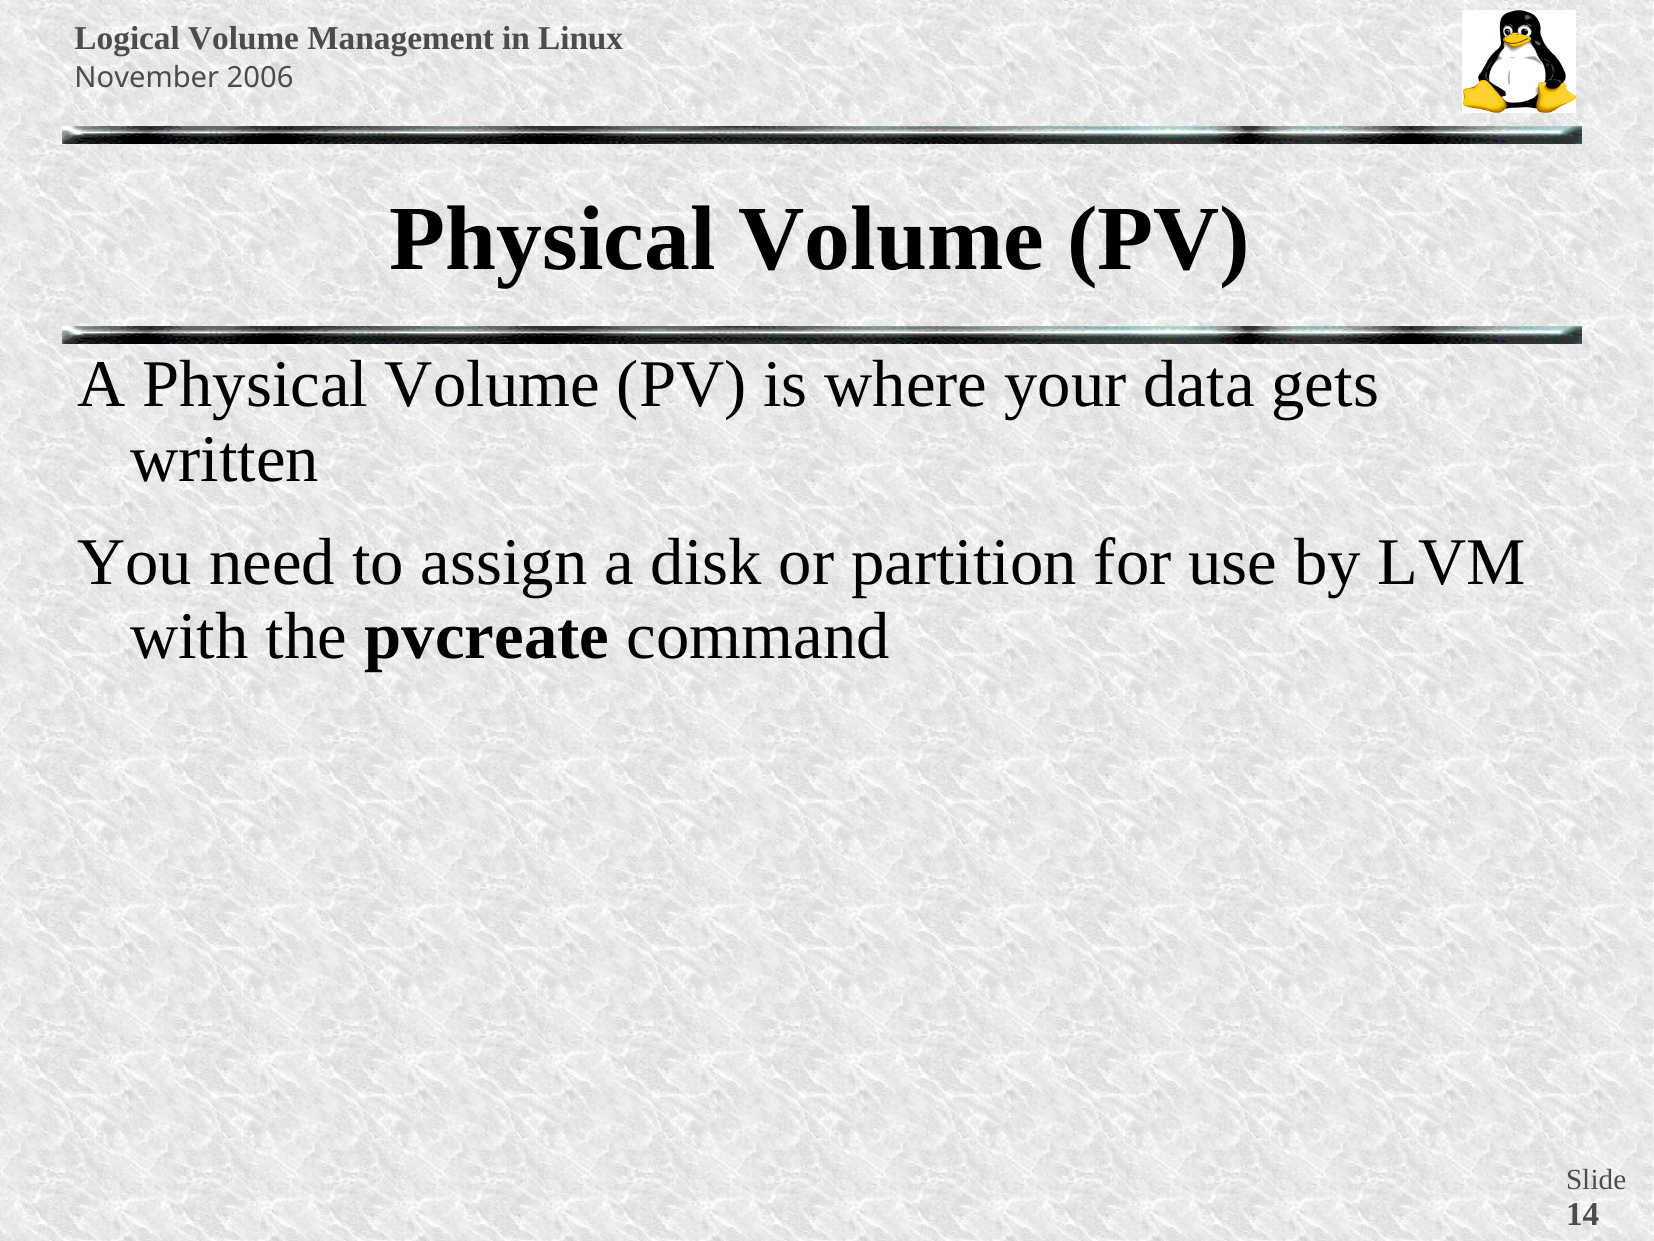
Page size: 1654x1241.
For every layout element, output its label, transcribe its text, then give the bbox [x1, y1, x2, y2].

list A Physical Volume (PV) is where your data gets written You need to assign a disk or partition for use by LVM with the pvcreate command [59, 347, 1582, 1188]
picture [0, 0, 1654, 1241]
title Physical Volume (PV) [59, 156, 1582, 320]
